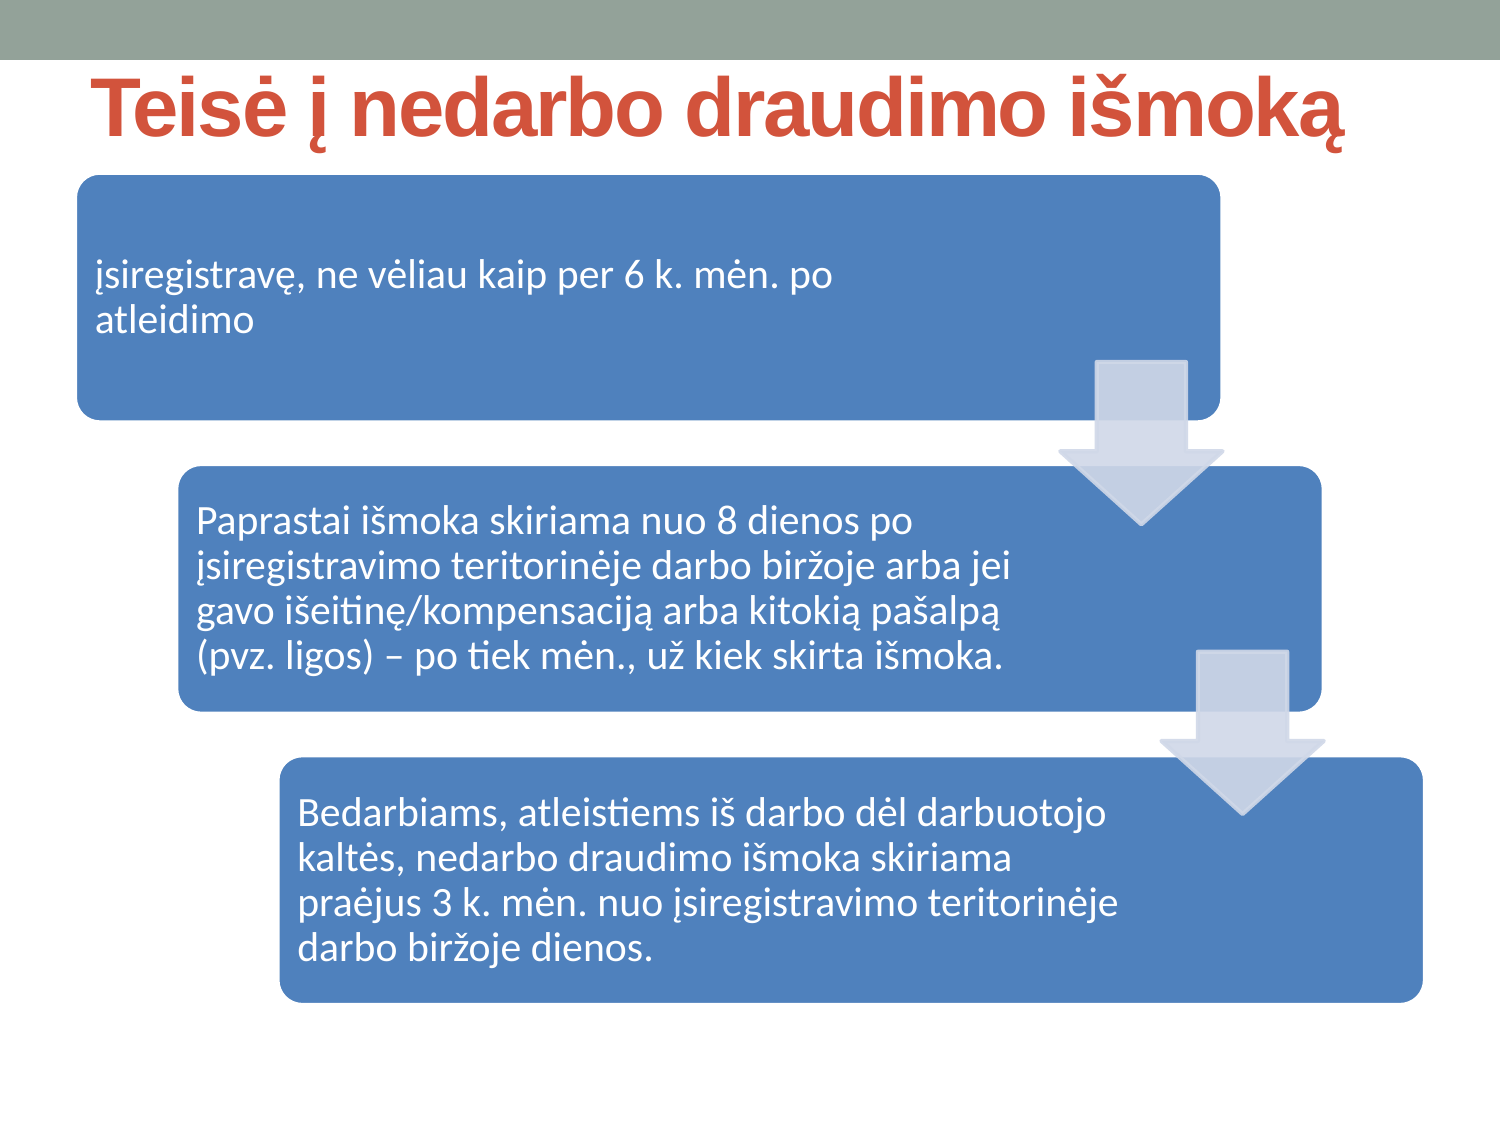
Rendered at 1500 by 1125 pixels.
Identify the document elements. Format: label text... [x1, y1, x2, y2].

text_box įsiregistravę, ne vėliau kaip per 6 k. mėn. po atleidimo [74, 172, 1223, 423]
text_box Bedarbiams, atleistiems iš darbo dėl darbuotojo kaltės, nedarbo draudimo išmoka skiriama praėjus 3 k. mėn. nuo įsiregistravimo teritorinėje darbo biržoje dienos. [277, 755, 1426, 1006]
title Teisė į nedarbo draudimo išmoką [75, 45, 1426, 161]
text_box [1060, 362, 1223, 525]
text_box [1161, 651, 1324, 815]
text_box Paprastai išmoka skiriama nuo 8 dienos po įsiregistravimo teritorinėje darbo biržoje arba jei gavo išeitinę/kompensaciją arba kitokią pašalpą (pvz. ligos) – po tiek mėn., už kiek skirta išmoka. [176, 463, 1324, 714]
